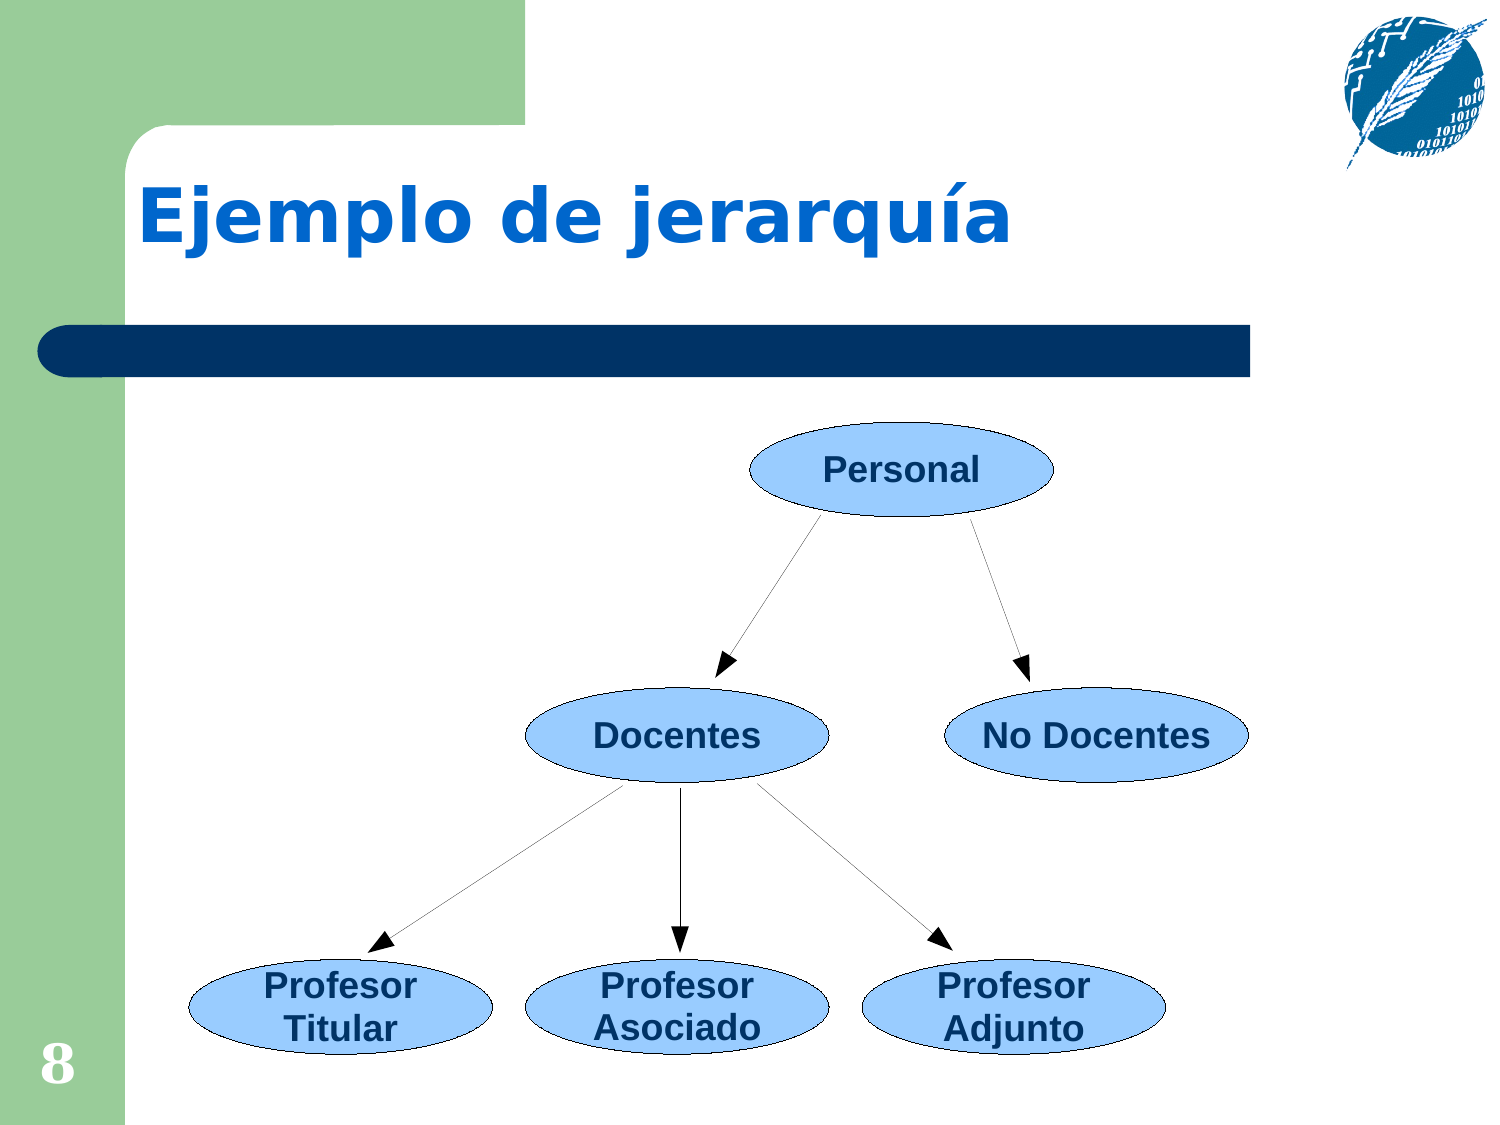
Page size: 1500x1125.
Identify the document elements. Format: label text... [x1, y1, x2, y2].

title Ejemplo de jerarquía [136, 136, 1414, 301]
text_box Profesor Adjunto [862, 959, 1166, 1055]
picture [1341, 15, 1487, 172]
picture [1433, 139, 1440, 147]
picture [1427, 138, 1431, 148]
text_box No Docentes [944, 687, 1249, 783]
text_box Docentes [525, 687, 830, 783]
text_box Profesor Titular [188, 959, 493, 1055]
text_box Personal [749, 422, 1054, 517]
picture [1436, 127, 1450, 136]
picture [1416, 140, 1425, 149]
text_box Profesor Asociado [525, 959, 830, 1055]
